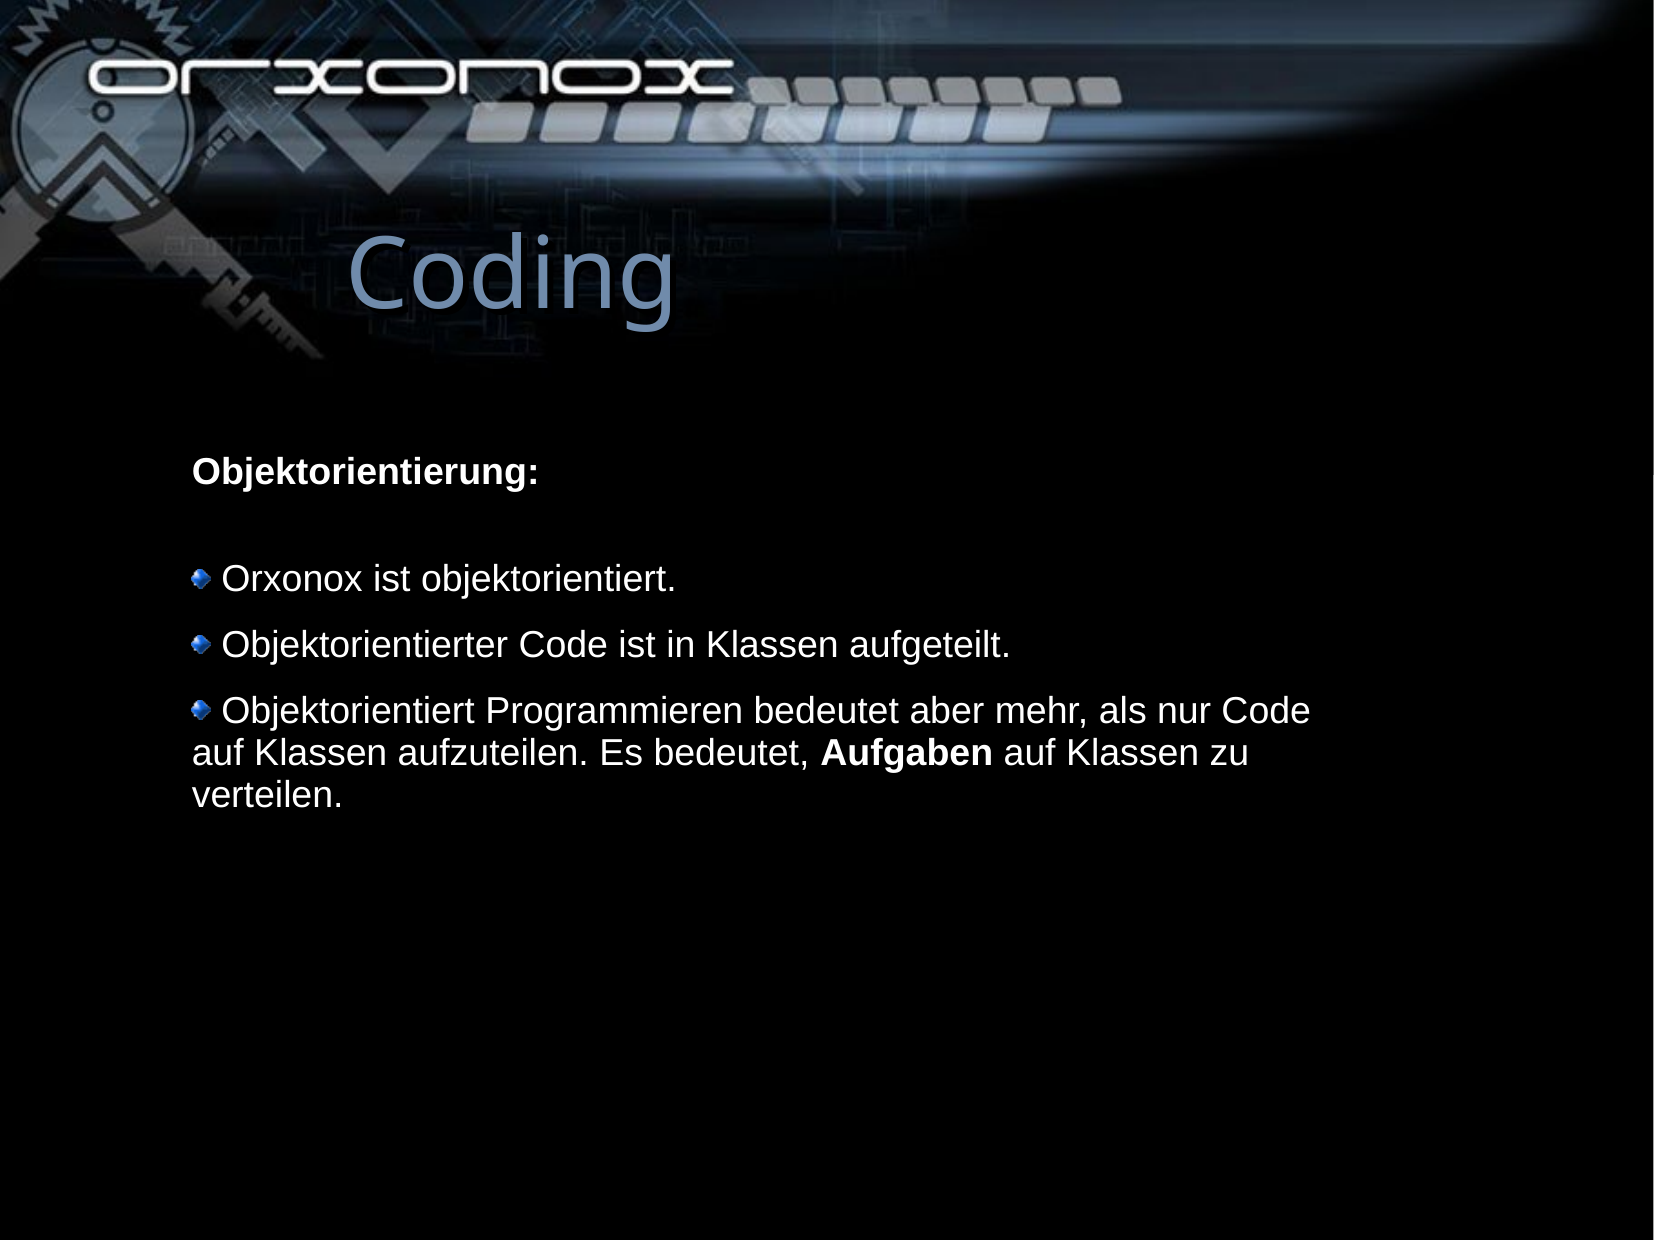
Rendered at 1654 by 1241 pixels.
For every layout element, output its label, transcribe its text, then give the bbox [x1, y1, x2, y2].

picture [0, 0, 1654, 475]
text_box Coding [330, 194, 1306, 344]
text_box Objektorientierung: Orxonox ist objektorientiert. Objektorientierter Code ist in Klassen aufgeteilt. Objektorientiert Programmieren bedeutet aber mehr, als nur Code auf Klassen aufzuteilen. Es bedeutet, Aufgaben auf Klassen zu verteilen. [177, 442, 1329, 826]
